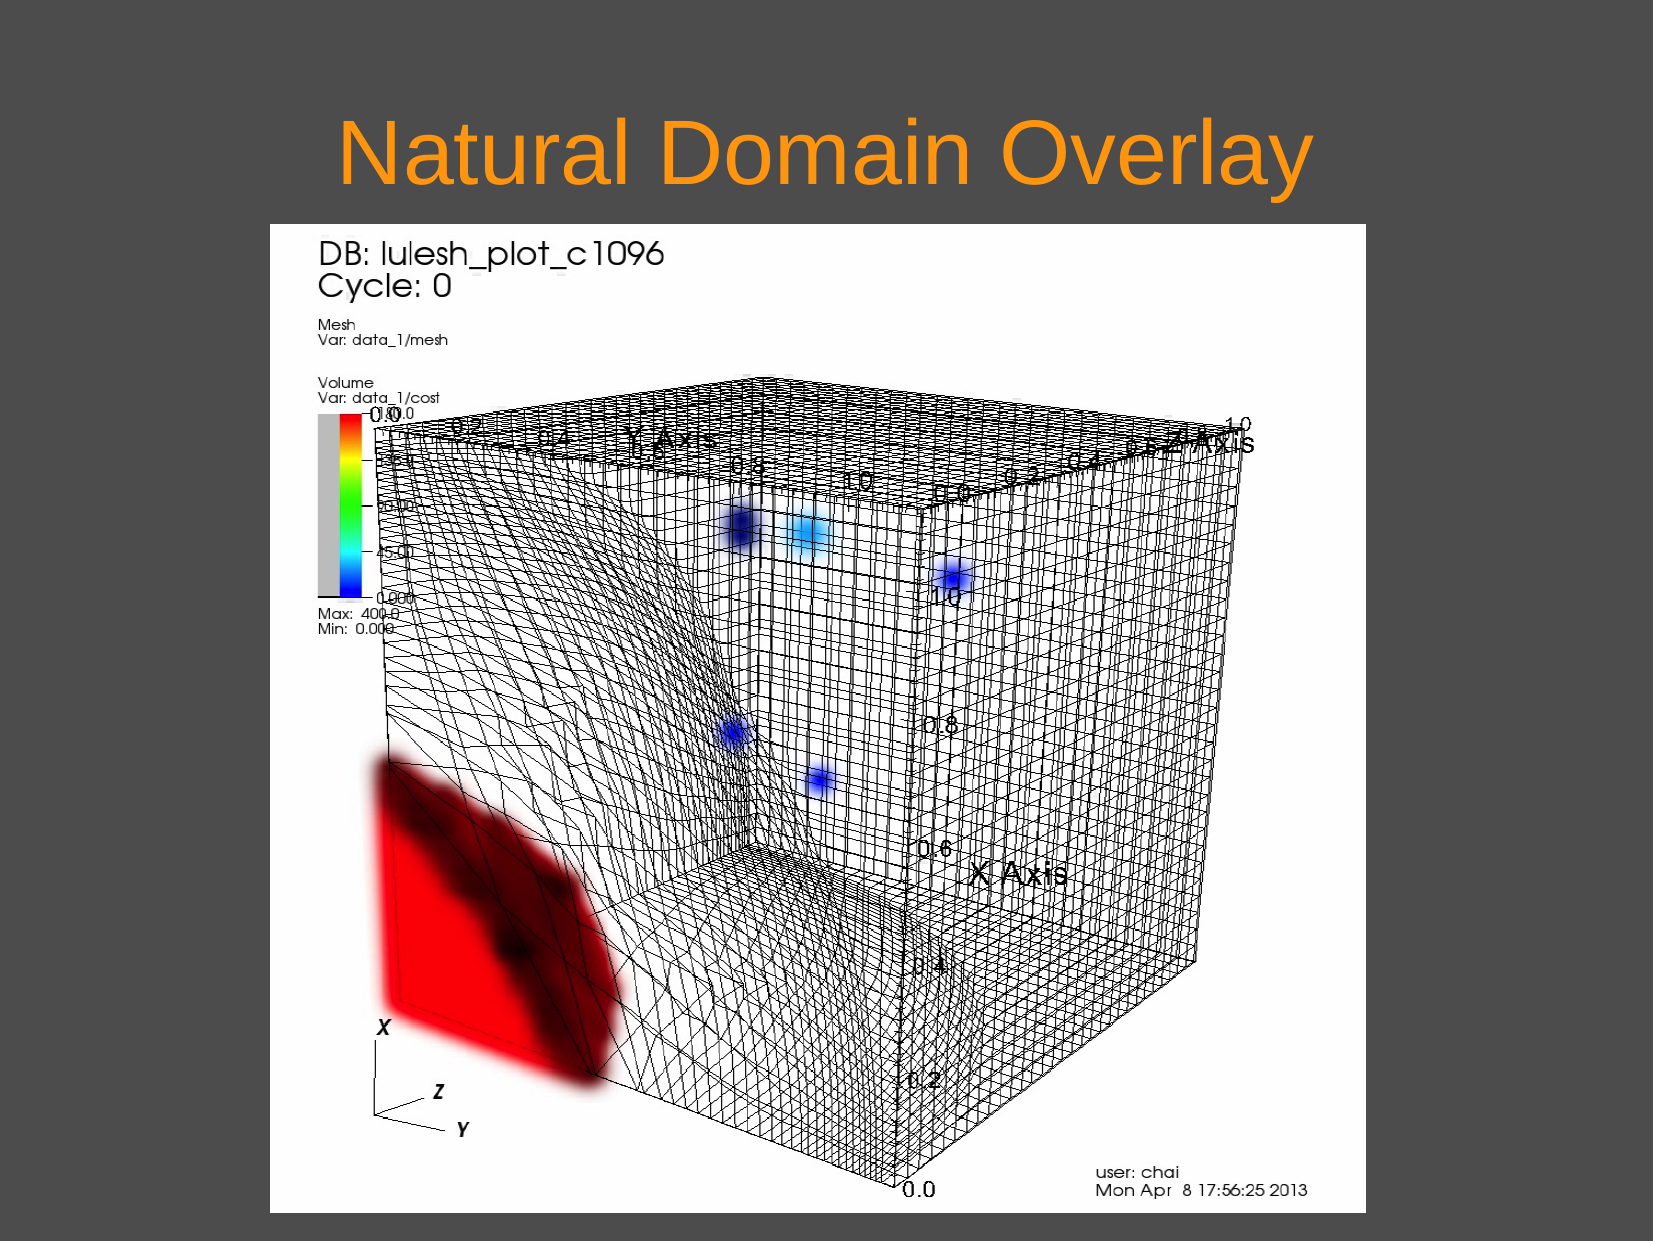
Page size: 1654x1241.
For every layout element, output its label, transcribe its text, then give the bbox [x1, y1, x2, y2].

picture [270, 224, 1366, 1213]
title Natural Domain Overlay [82, 49, 1571, 257]
